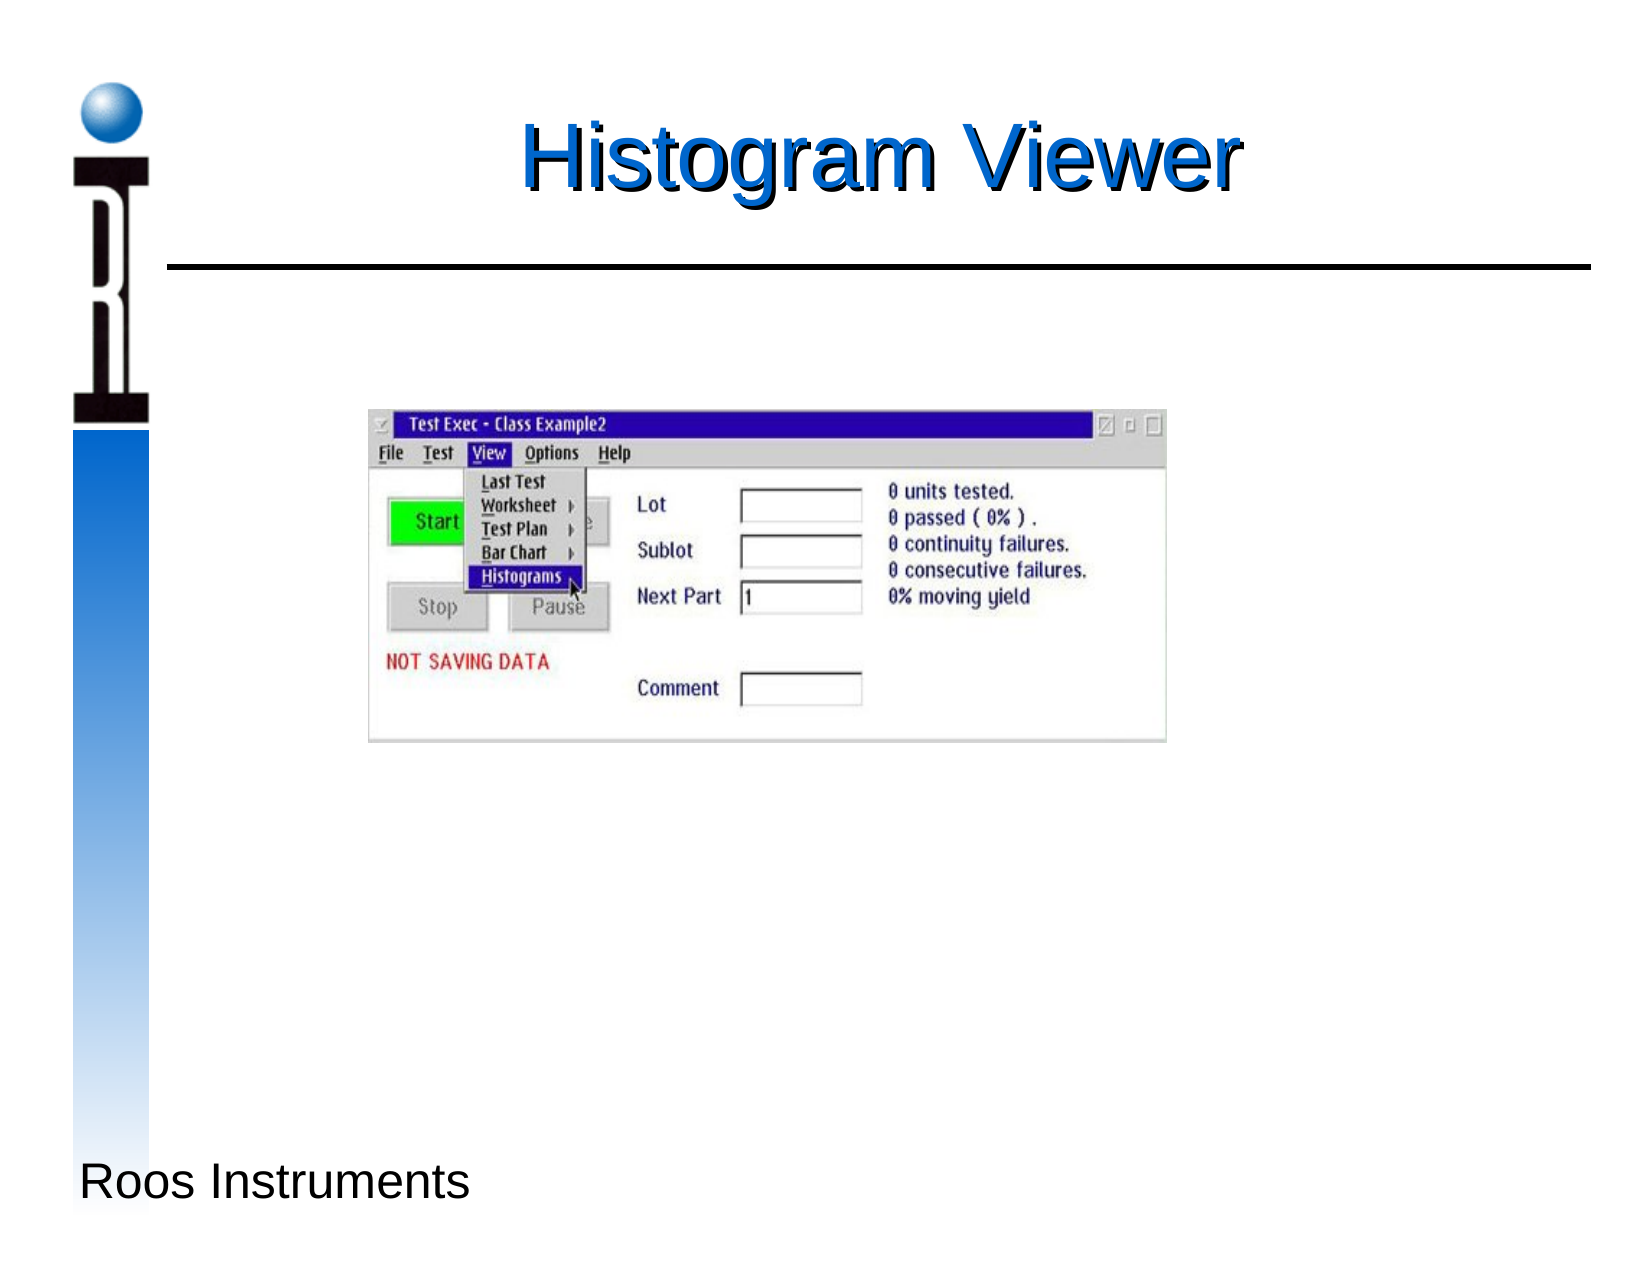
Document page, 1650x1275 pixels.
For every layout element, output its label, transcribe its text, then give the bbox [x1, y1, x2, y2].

title Histogram Viewer [171, 59, 1591, 253]
picture [69, 78, 154, 430]
picture [368, 409, 1167, 743]
